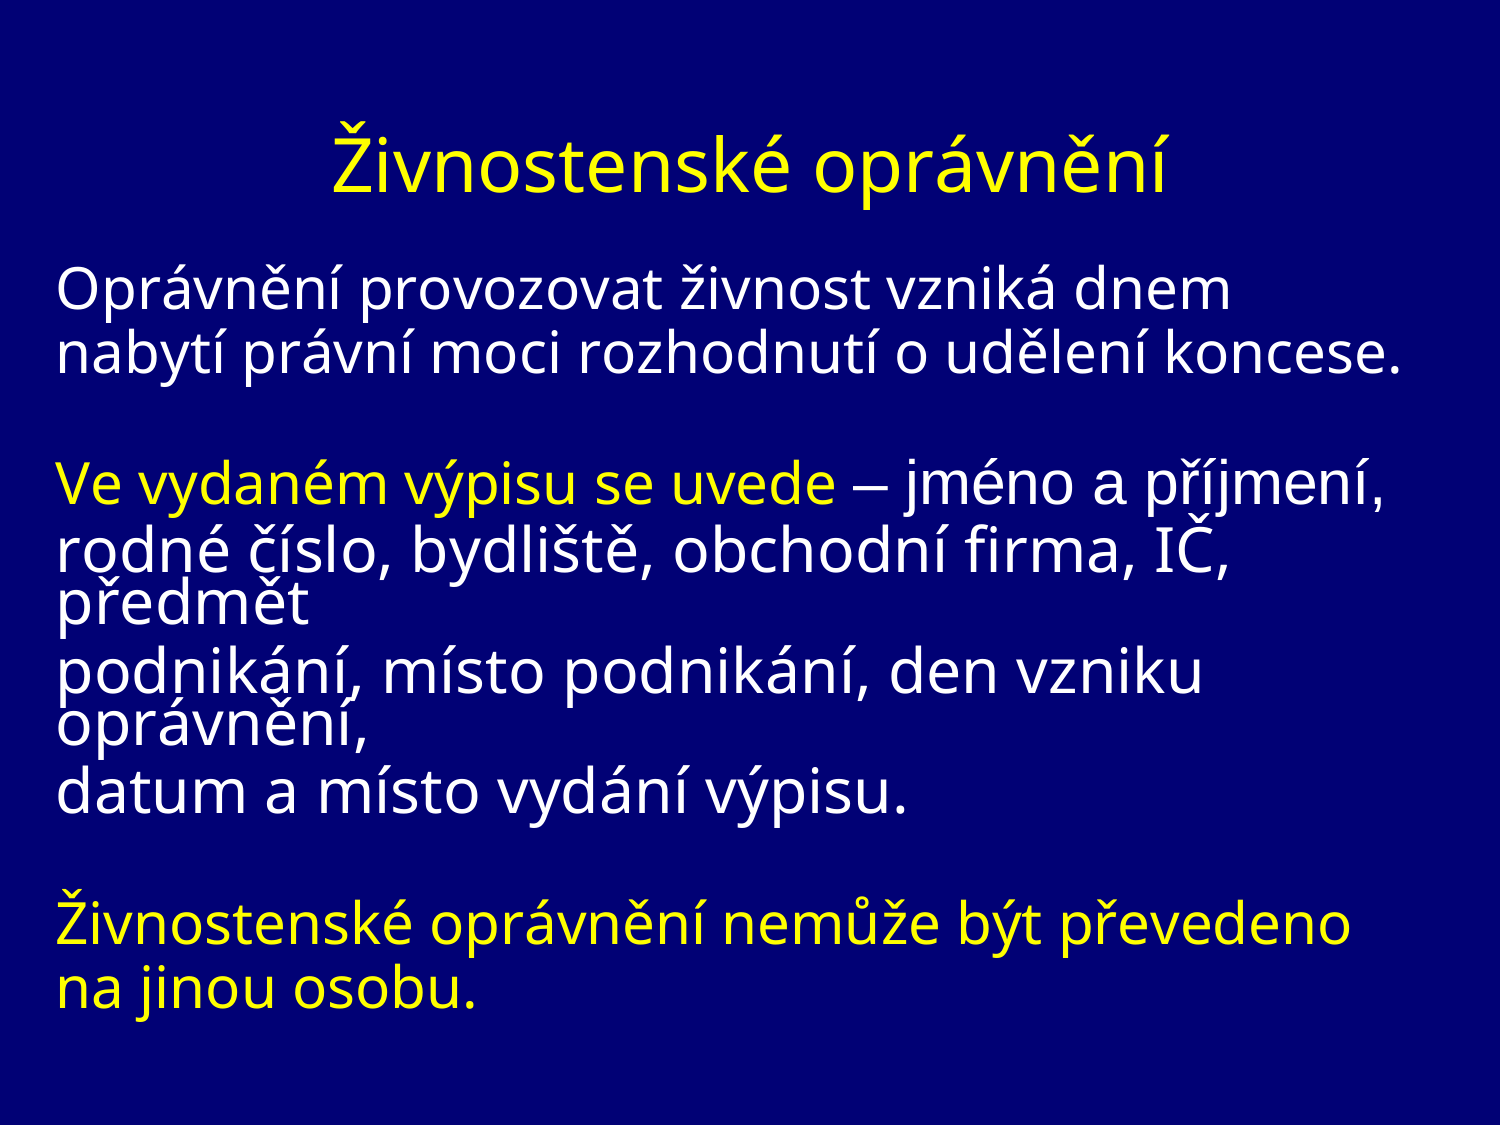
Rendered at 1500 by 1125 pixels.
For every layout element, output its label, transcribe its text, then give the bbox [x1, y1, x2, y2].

text_box Živnostenské oprávnění [29, 74, 1471, 250]
text_box Oprávnění provozovat živnost vzniká dnem nabytí právní moci rozhodnutí o udělení koncese. Ve vydaném výpisu se uvede – jméno a příjmení, rodné číslo, bydliště, obchodní firma, IČ, předmět podnikání, místo podnikání, den vzniku oprávnění, datum a místo vydání výpisu. Živnostenské oprávnění nemůže být převedeno na jinou osobu. [41, 262, 1467, 1125]
